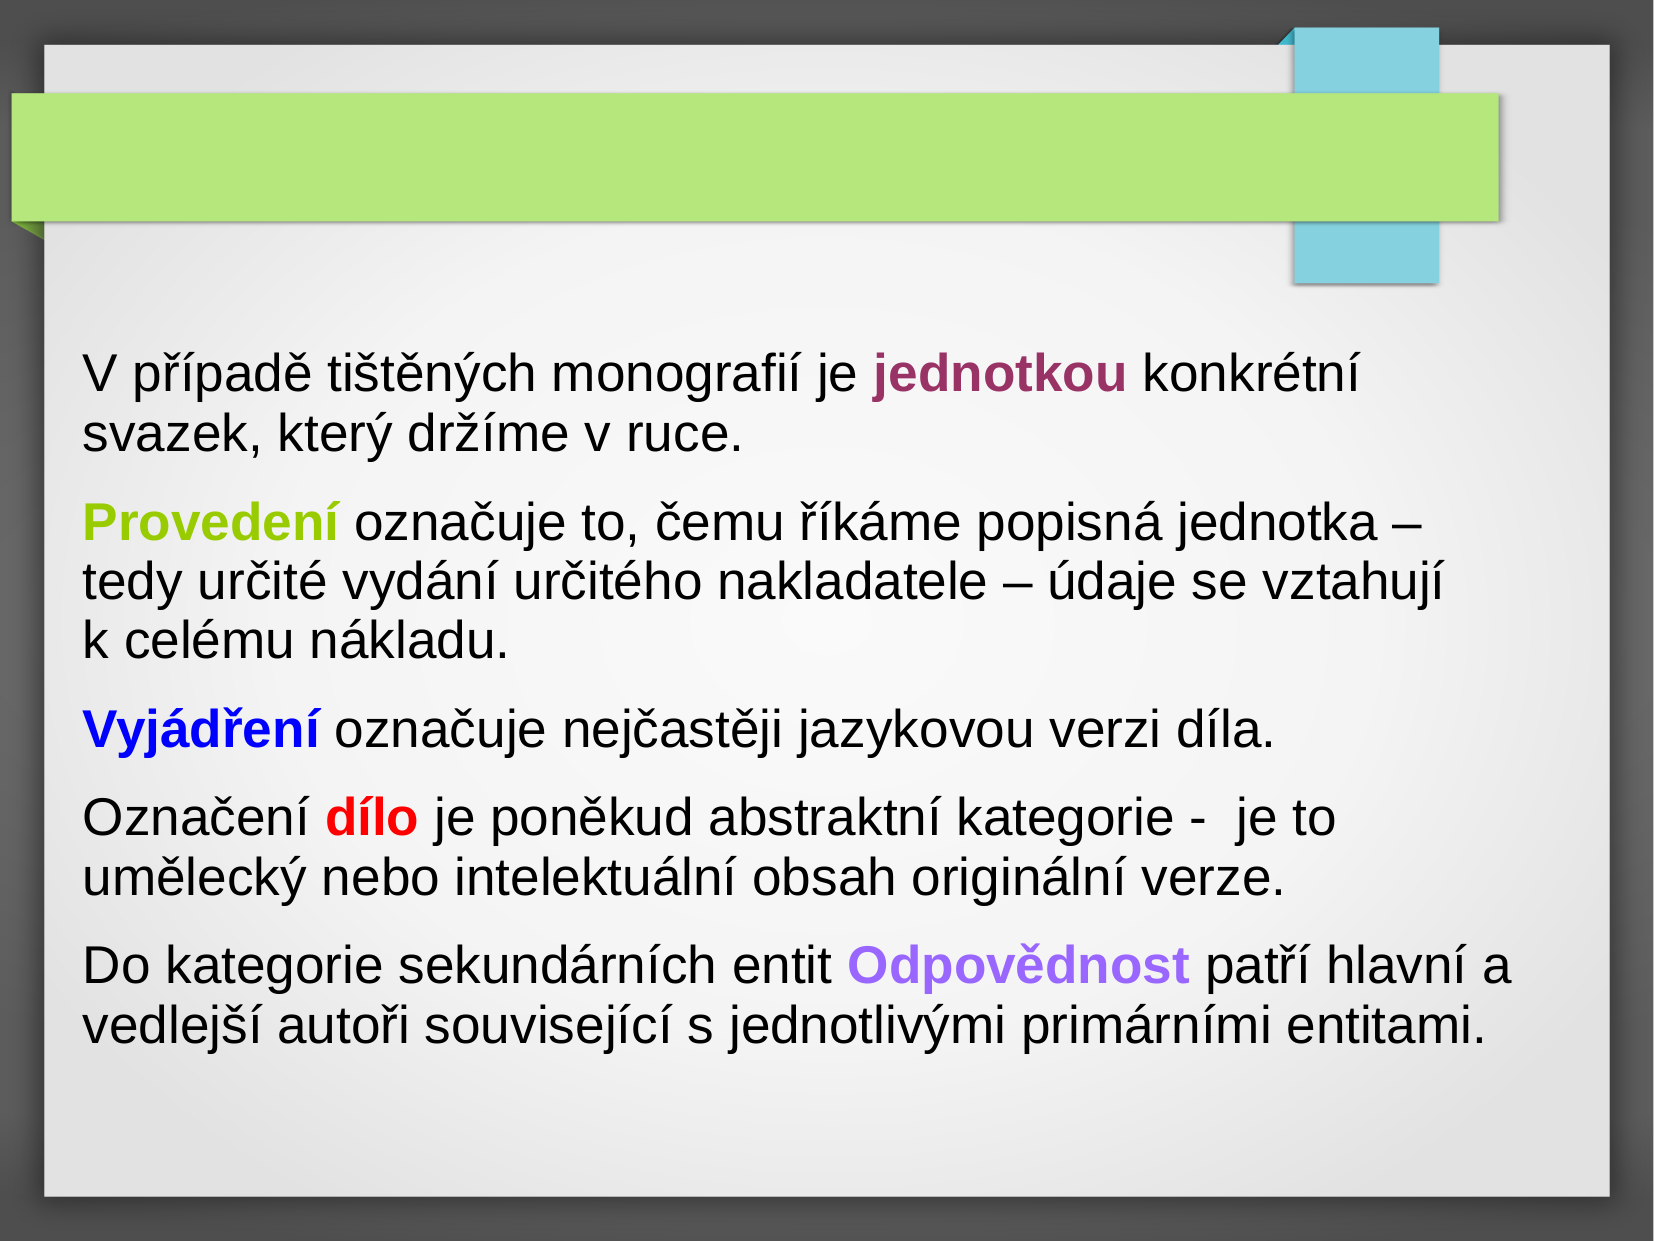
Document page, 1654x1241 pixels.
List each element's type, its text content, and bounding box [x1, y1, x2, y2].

picture [0, 0, 1654, 1241]
list V případě tištěných monografií je jednotkou konkrétní svazek, který držíme v ruce. Provedení označuje to, čemu říkáme popisná jednotka – tedy určité vydání určitého nakladatele – údaje se vztahují k celému nákladu. Vyjádření označuje nejčastěji jazykovou verzi díla. Označení dílo je poněkud abstraktní kategorie - je to umělecký nebo intelektuální obsah originální verze. Do kategorie sekundárních entit Odpovědnost patří hlavní a vedlejší autoři související s jednotlivými primárními entitami. [82, 343, 1538, 1063]
